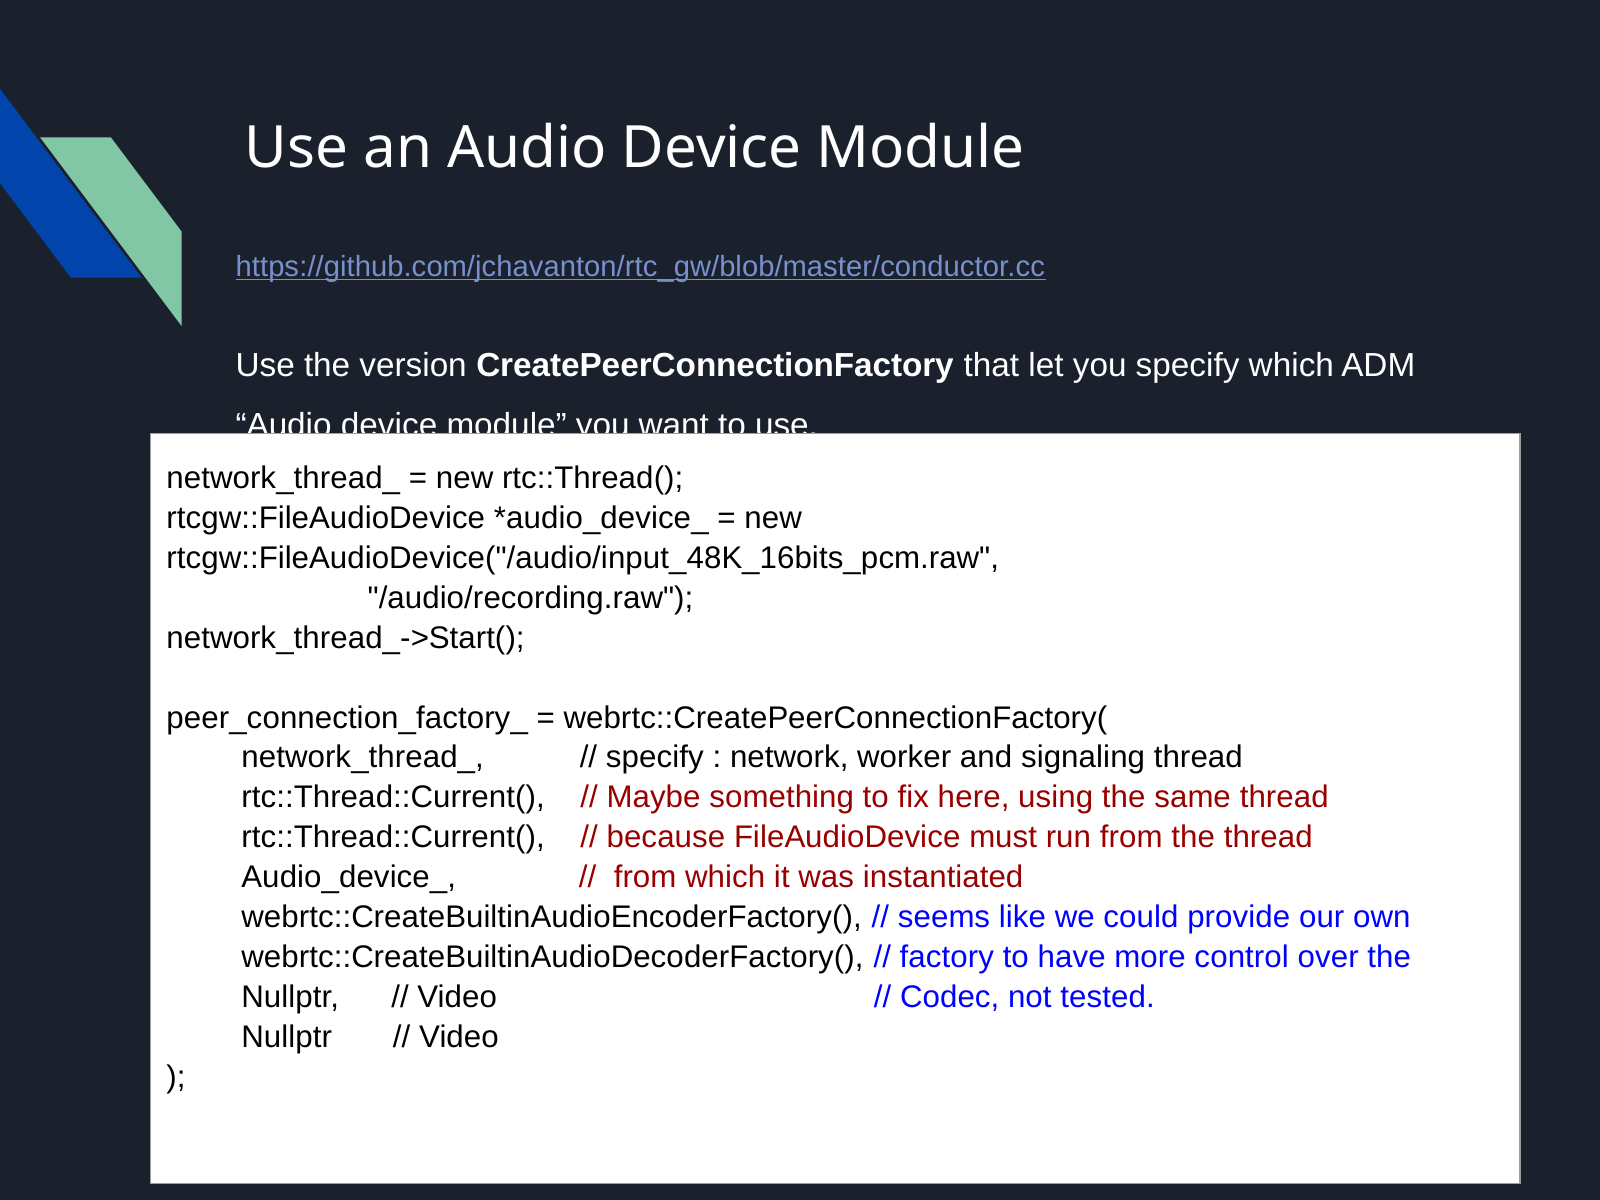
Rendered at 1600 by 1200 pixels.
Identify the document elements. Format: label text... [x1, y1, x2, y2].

text_box https://github.com/jchavanton/rtc_gw/blob/master/conductor.cc Use the version CreatePeerConnectionFactory that let you specify which ADM “Audio device module” you want to use. Inherit from the abstract base class AudioDeviceModule and implement all the methods required. [217, 224, 1493, 433]
title Use an Audio Device Module [227, 91, 1459, 224]
table_header network_thread_ = new rtc::Thread(); rtcgw::FileAudioDevice *audio_device_ = new rtcgw::FileAudioDevice("/audio/input_48K_16bits_pcm.raw", "/audio/recording.raw"); network_thread_->Start(); peer_connection_factory_ = webrtc::CreatePeerConnectionFactory( network_thread_, // specify : network, worker and signaling thread rtc::Thread::Current(), // Maybe something to fix here, using the same thread rtc::Thread::Current(), // because FileAudioDevice must run from the thread Audio_device_, // from which it was instantiated webrtc::CreateBuiltinAudioEncoderFactory(), // seems like we could provide our own webrtc::CreateBuiltinAudioDecoderFactory(), // factory to have more control over the Nullptr, // Video // Codec, not tested. Nullptr // Video ); [151, 434, 1519, 1183]
